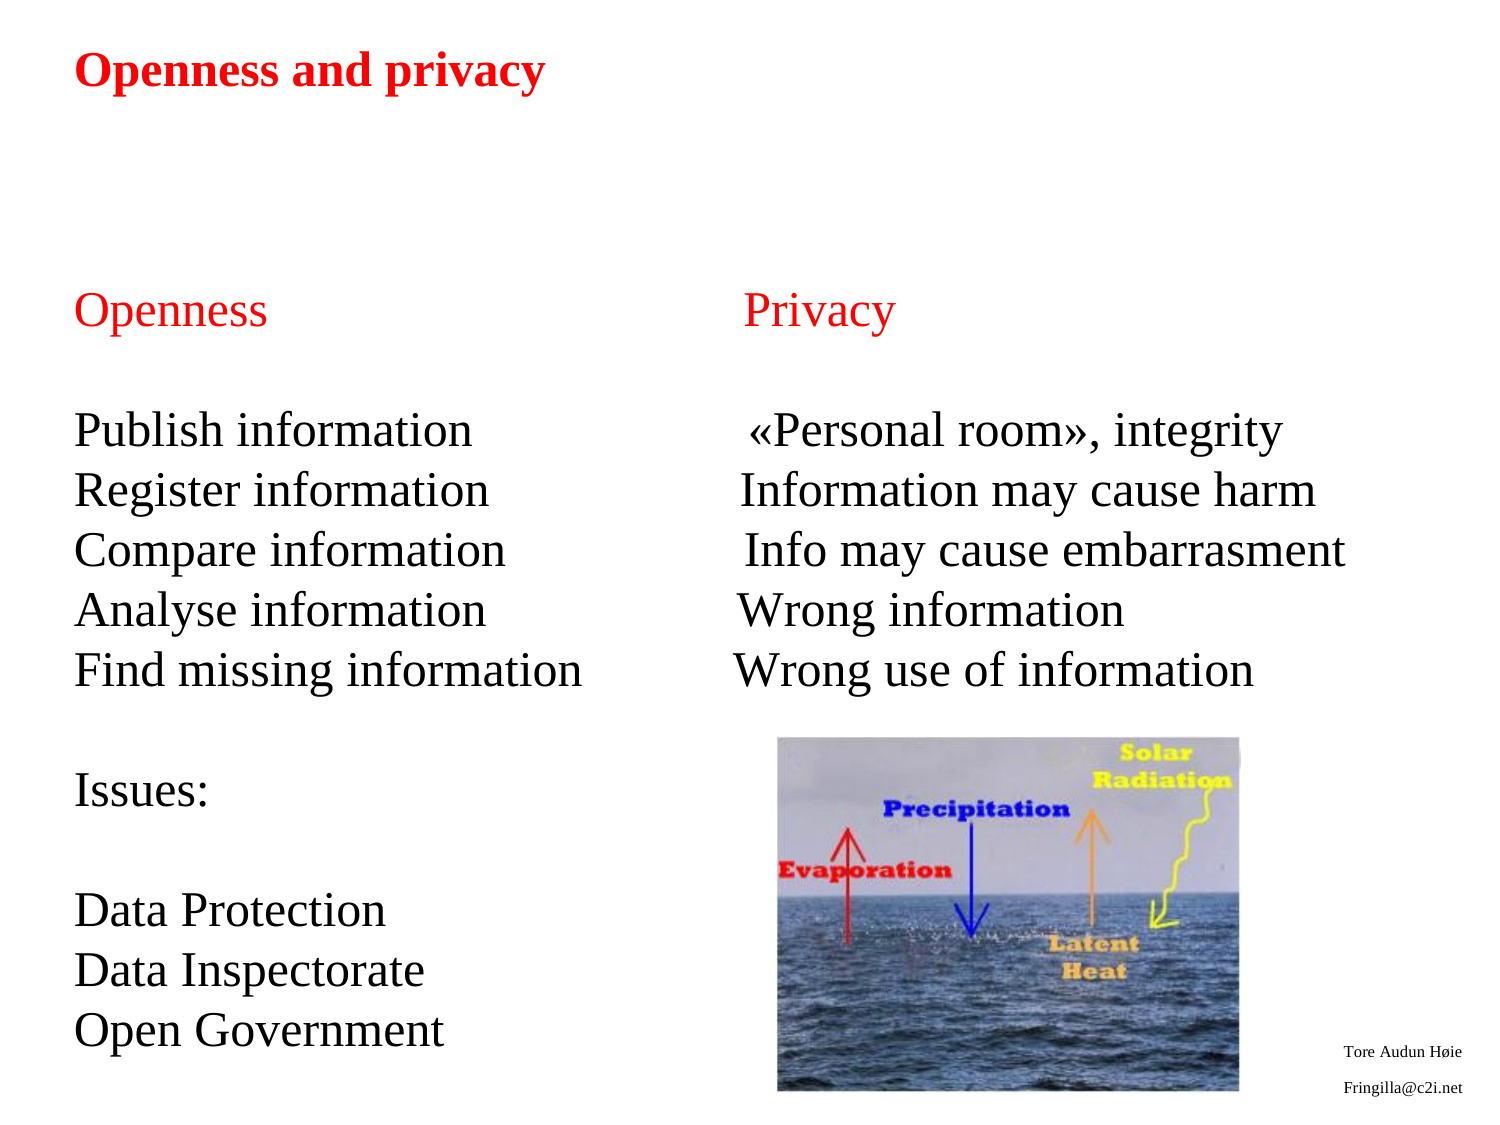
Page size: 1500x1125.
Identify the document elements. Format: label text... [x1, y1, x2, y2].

picture [776, 736, 1241, 1093]
text_box Tore Audun Høie Fringilla@c2i.net [1328, 1033, 1500, 1105]
text_box Openness and privacy Openness Privacy Publish information «Personal room», integrity Register information Information may cause harm Compare information Info may cause embarrasment Analyse information Wrong information Find missing information Wrong use of information Issues: Data Protection Data Inspectorate Open Government [59, 29, 1447, 1125]
